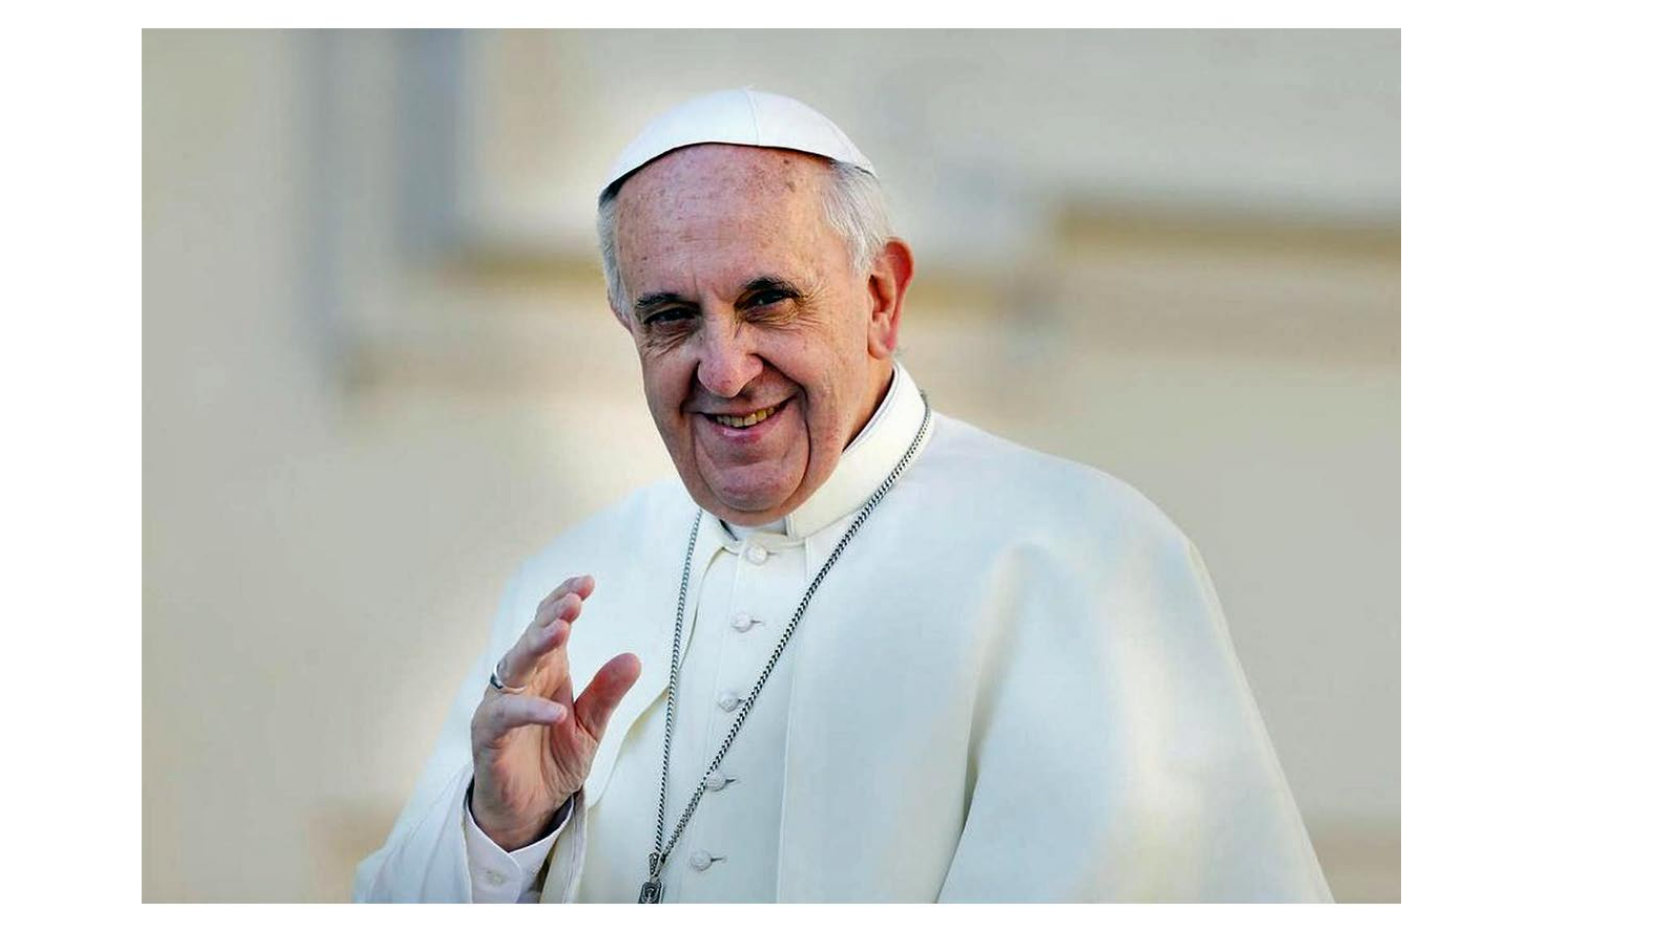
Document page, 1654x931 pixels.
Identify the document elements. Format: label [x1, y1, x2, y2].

picture [141, 0, 1402, 931]
